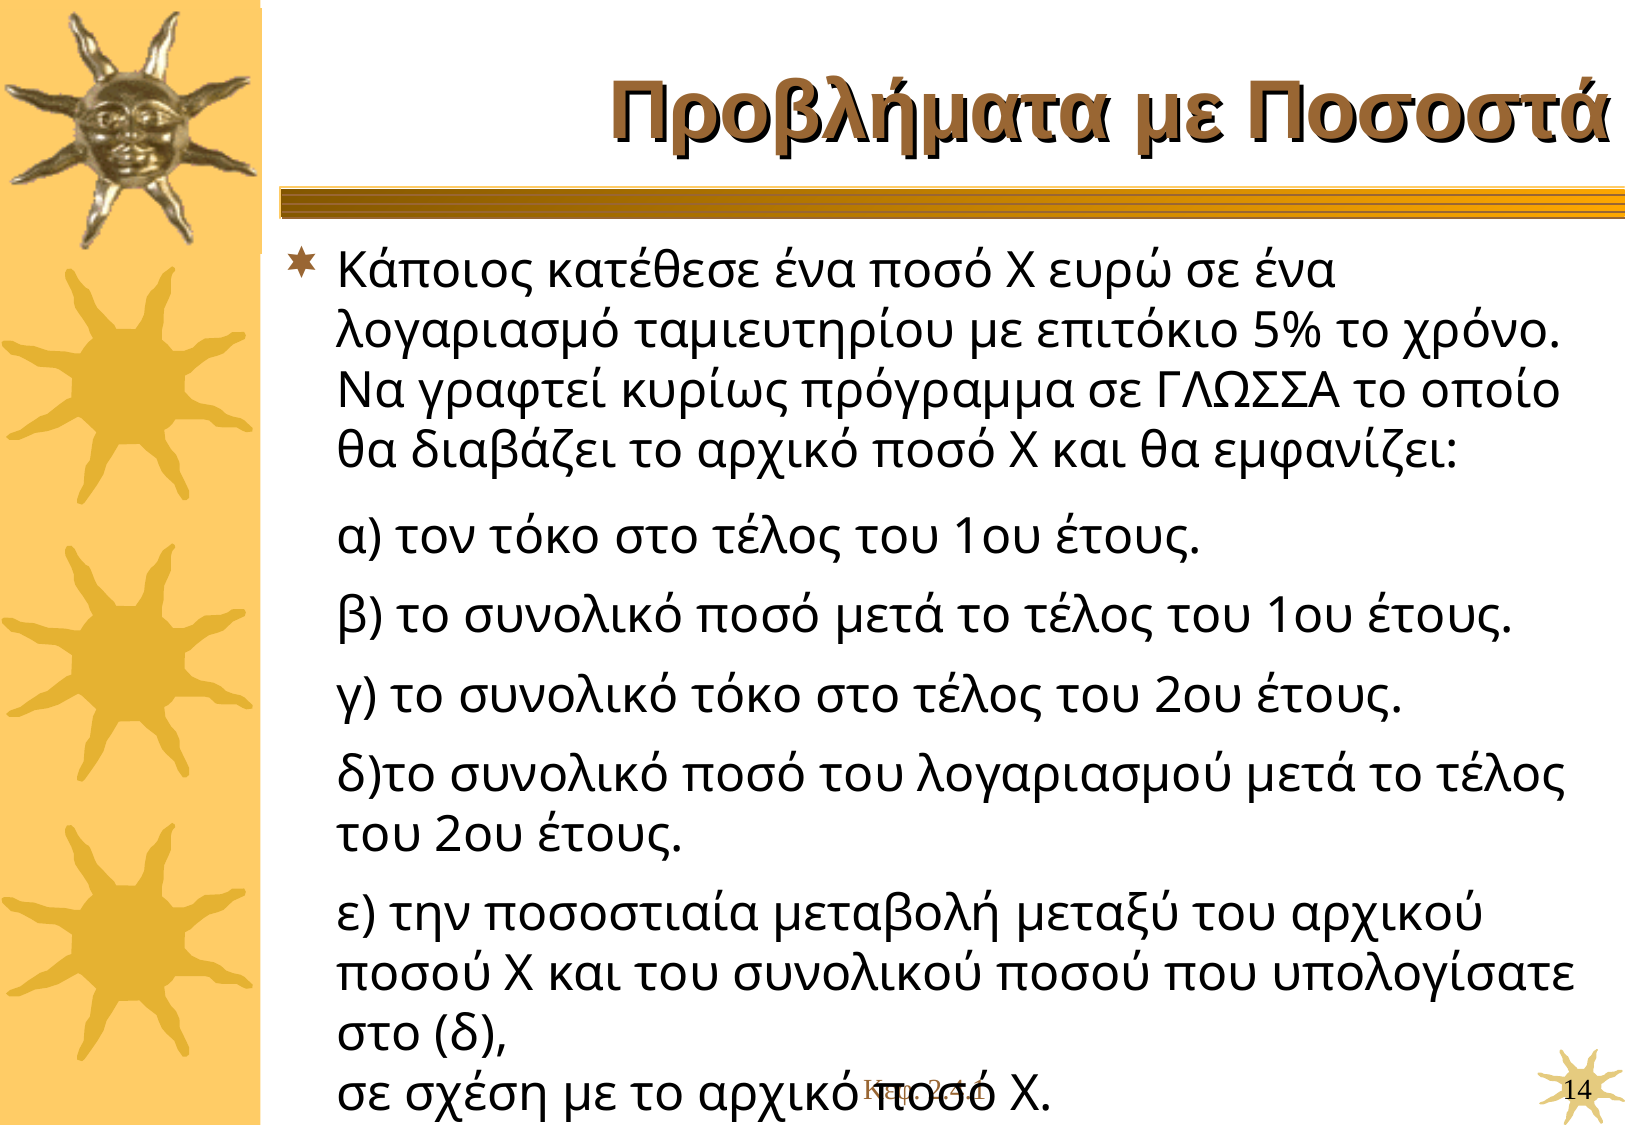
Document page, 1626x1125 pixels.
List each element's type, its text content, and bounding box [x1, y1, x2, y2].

picture [1, 164, 262, 254]
text_box Προβλήματα με Ποσοστά [0, 13, 1625, 164]
text_box Κάποιος κατέθεσε ένα ποσό Χ ευρώ σε ένα λογαριασμό ταμιευτηρίου με επιτόκιο 5% το χρόνο. Να γραφτεί κυρίως πρόγραμμα σε ΓΛΩΣΣΑ το οποίο θα διαβάζει το αρχικό ποσό Χ και θα εμφανίζει: α) τον τόκο στο τέλος του 1ου έτους. β) το συνολικό ποσό μετά το τέλος του 1ου έτους. γ) το συνολικό τόκο στο τέλος του 2ου έτους. δ)το συνολικό ποσό του λογαριασμού μετά το τέλος του 2ου έτους. ε) την ποσοστιαία μεταβολή μεταξύ του αρχικού ποσού Χ και του συνολικού ποσού που υπολογίσατε στο (δ), σε σχέση με το αρχικό ποσό Χ. [265, 230, 1626, 1069]
picture [1, 8, 262, 13]
